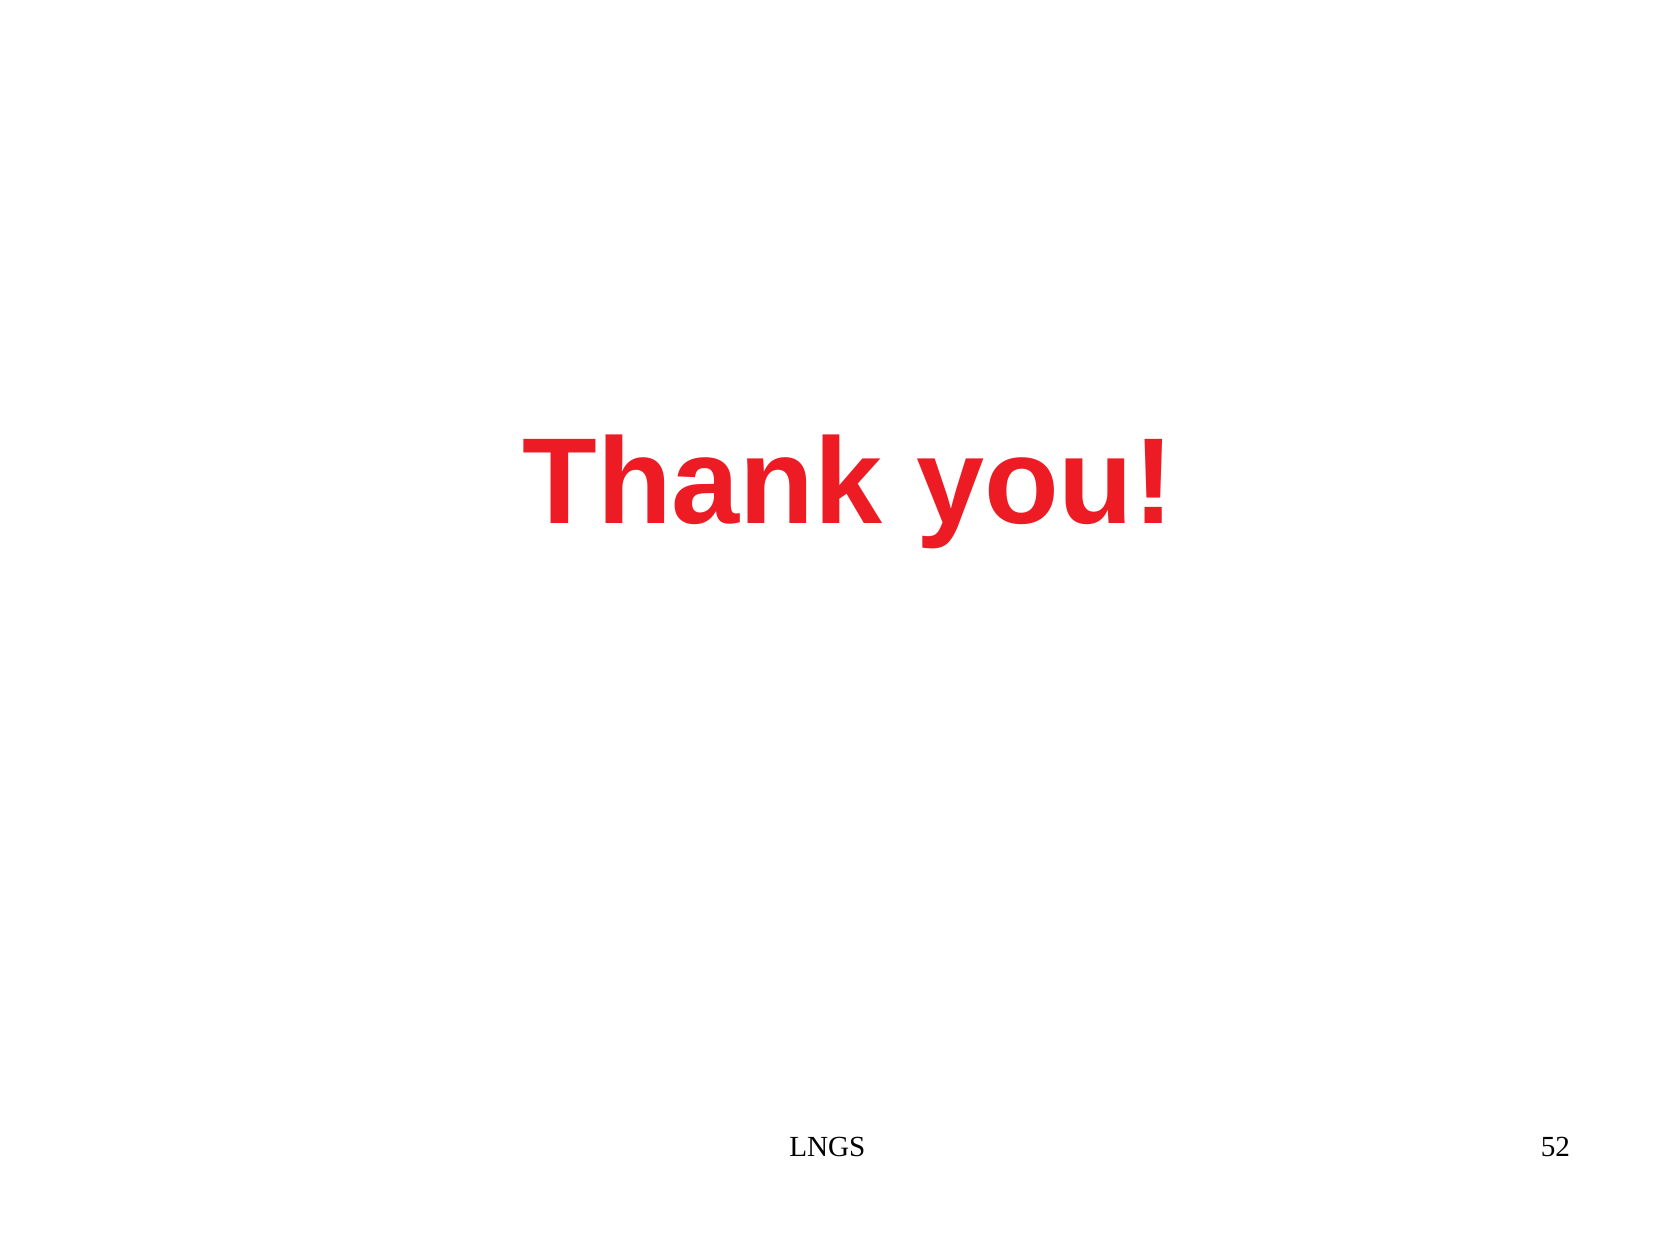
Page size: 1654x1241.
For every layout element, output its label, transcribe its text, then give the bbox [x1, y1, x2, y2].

title Thank you! [105, 377, 1593, 586]
